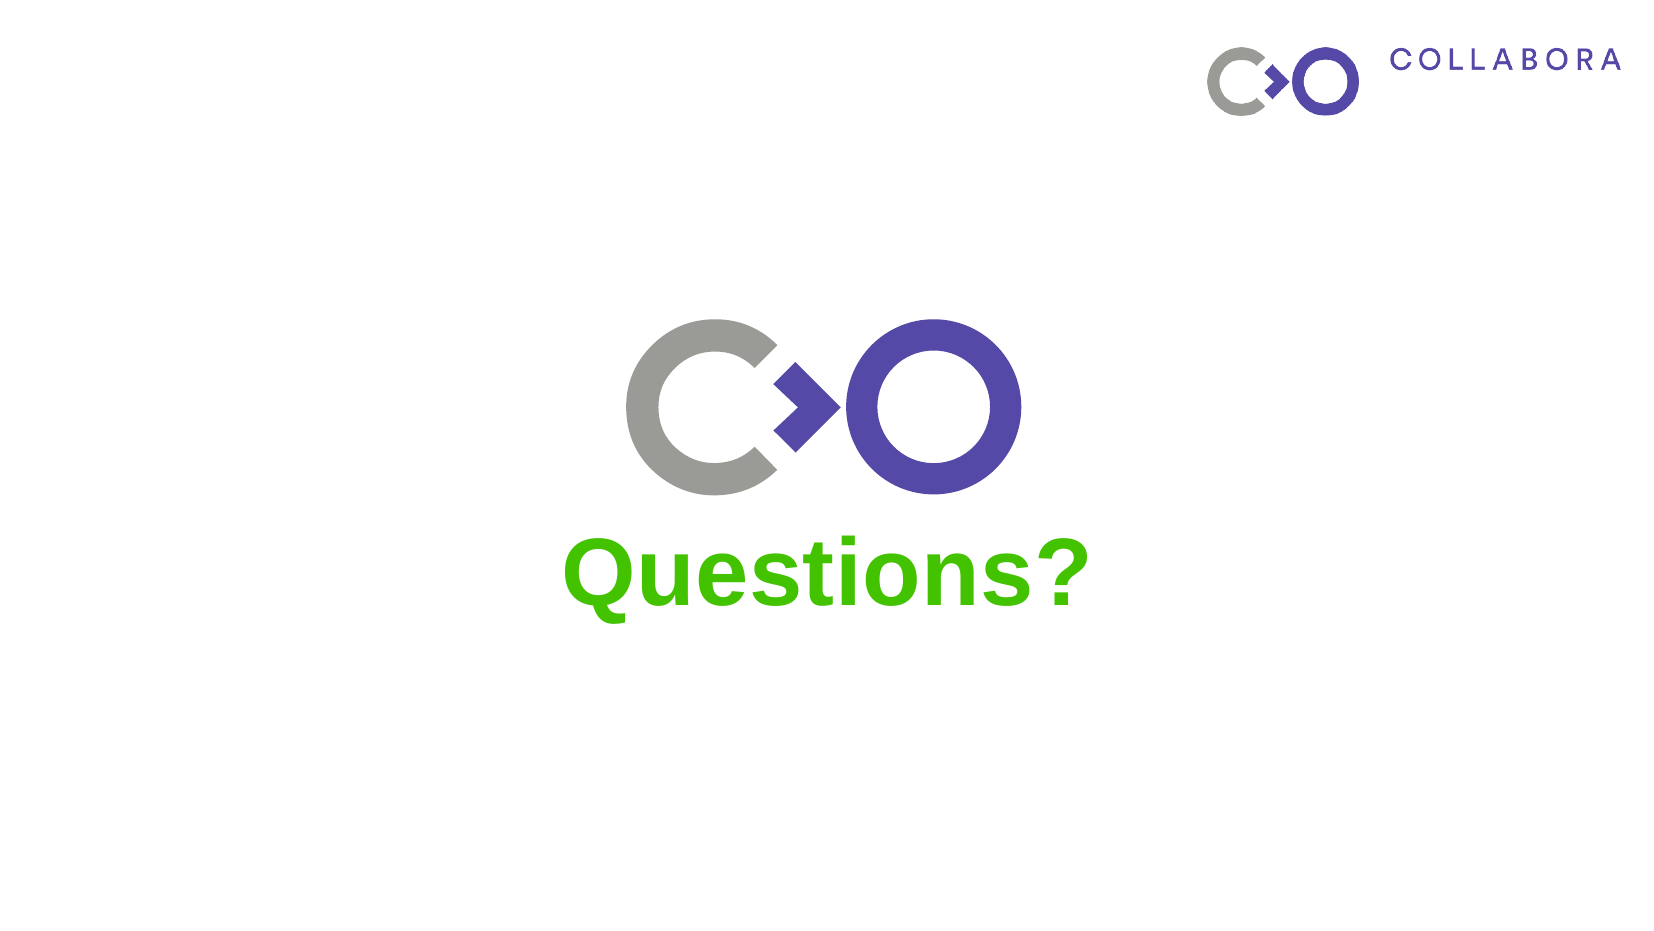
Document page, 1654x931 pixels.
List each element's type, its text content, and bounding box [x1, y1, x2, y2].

text_box [773, 361, 841, 453]
text_box [626, 319, 778, 496]
text_box [846, 319, 1022, 495]
title Questions? [41, 542, 1614, 626]
picture [1207, 47, 1621, 116]
